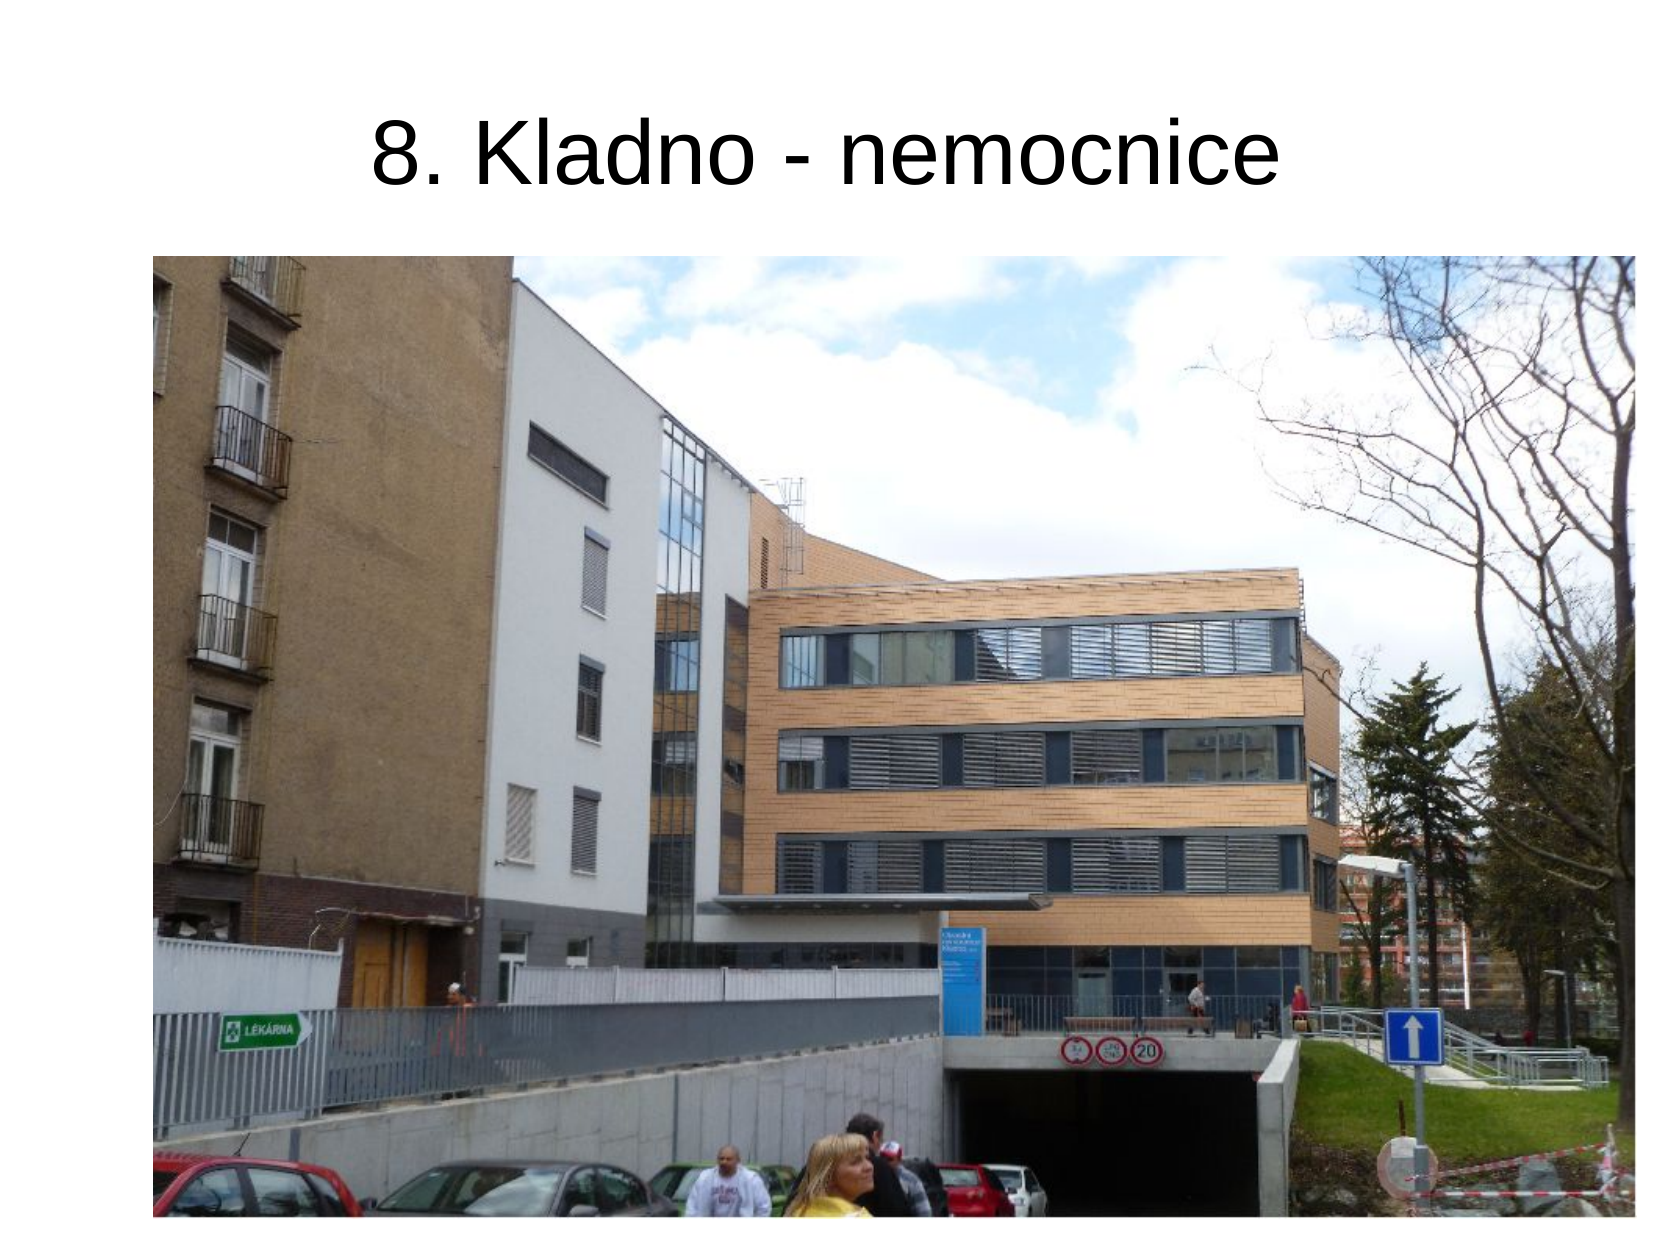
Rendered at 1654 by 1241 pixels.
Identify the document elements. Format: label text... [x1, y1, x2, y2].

picture [153, 256, 1637, 1219]
title 8. Kladno - nemocnice [82, 49, 1571, 257]
